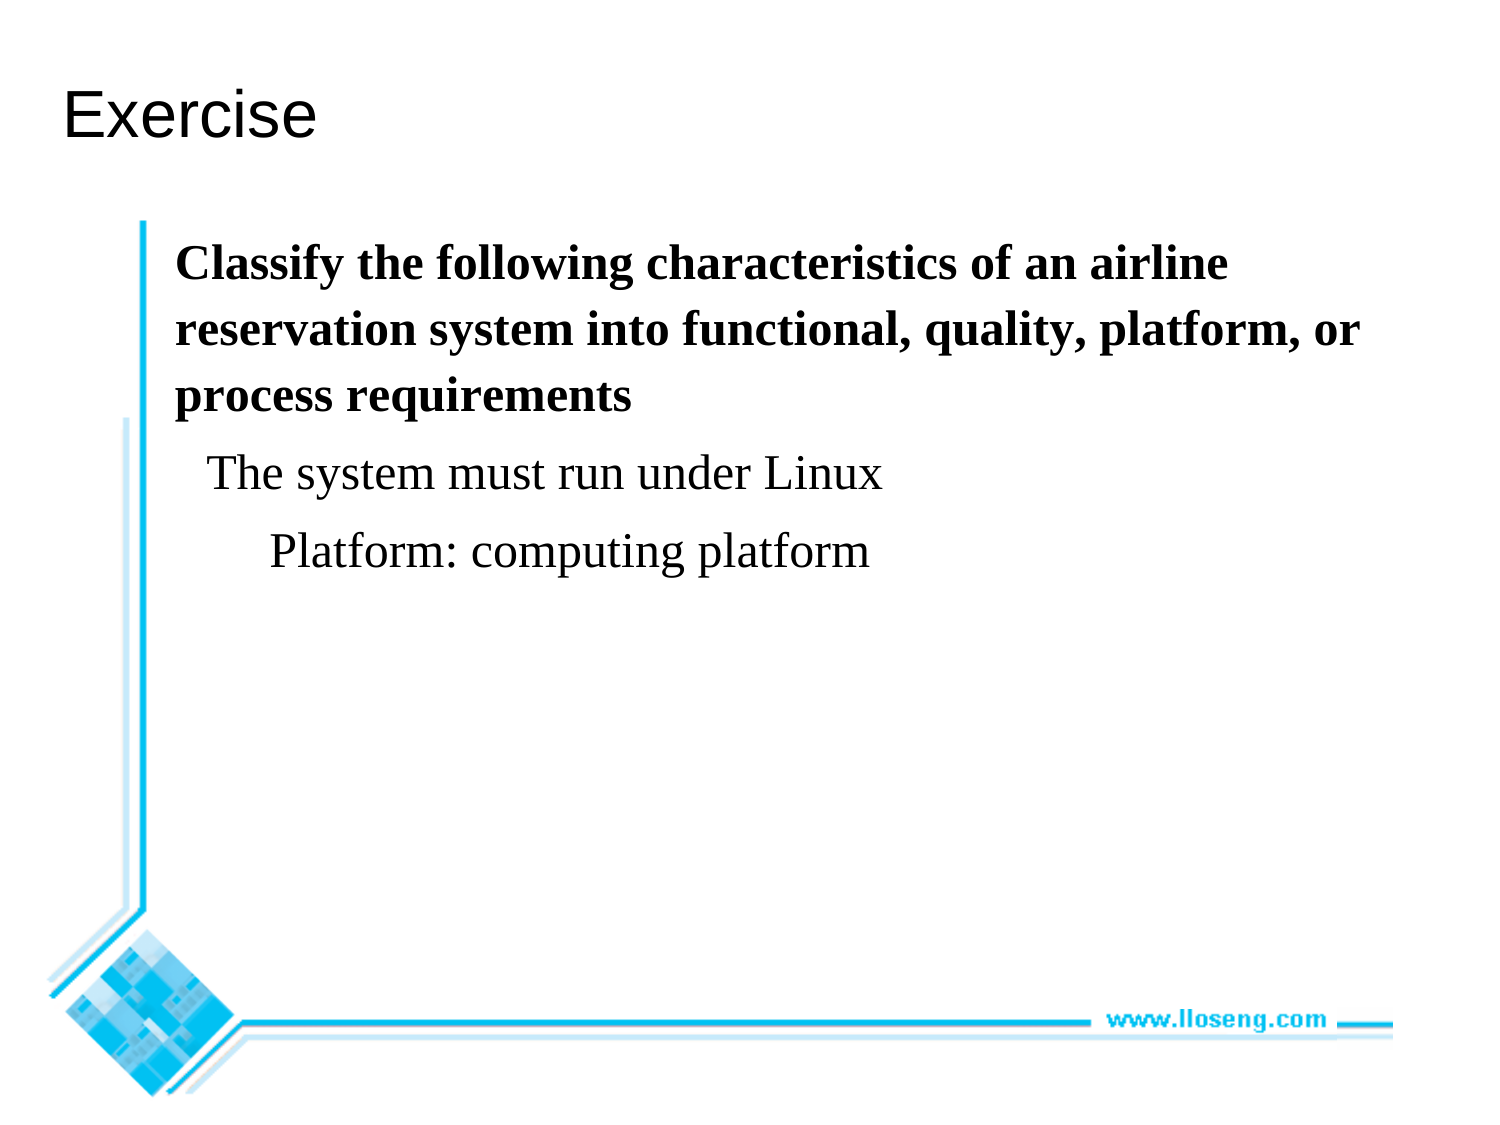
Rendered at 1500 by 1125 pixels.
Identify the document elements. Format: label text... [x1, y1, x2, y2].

list Classify the following characteristics of an airline reservation system into functional, quality, platform, or process requirements The system must run under Linux Platform: computing platform [174, 224, 1413, 1013]
title Exercise [62, 37, 1413, 188]
picture [35, 209, 1393, 1099]
